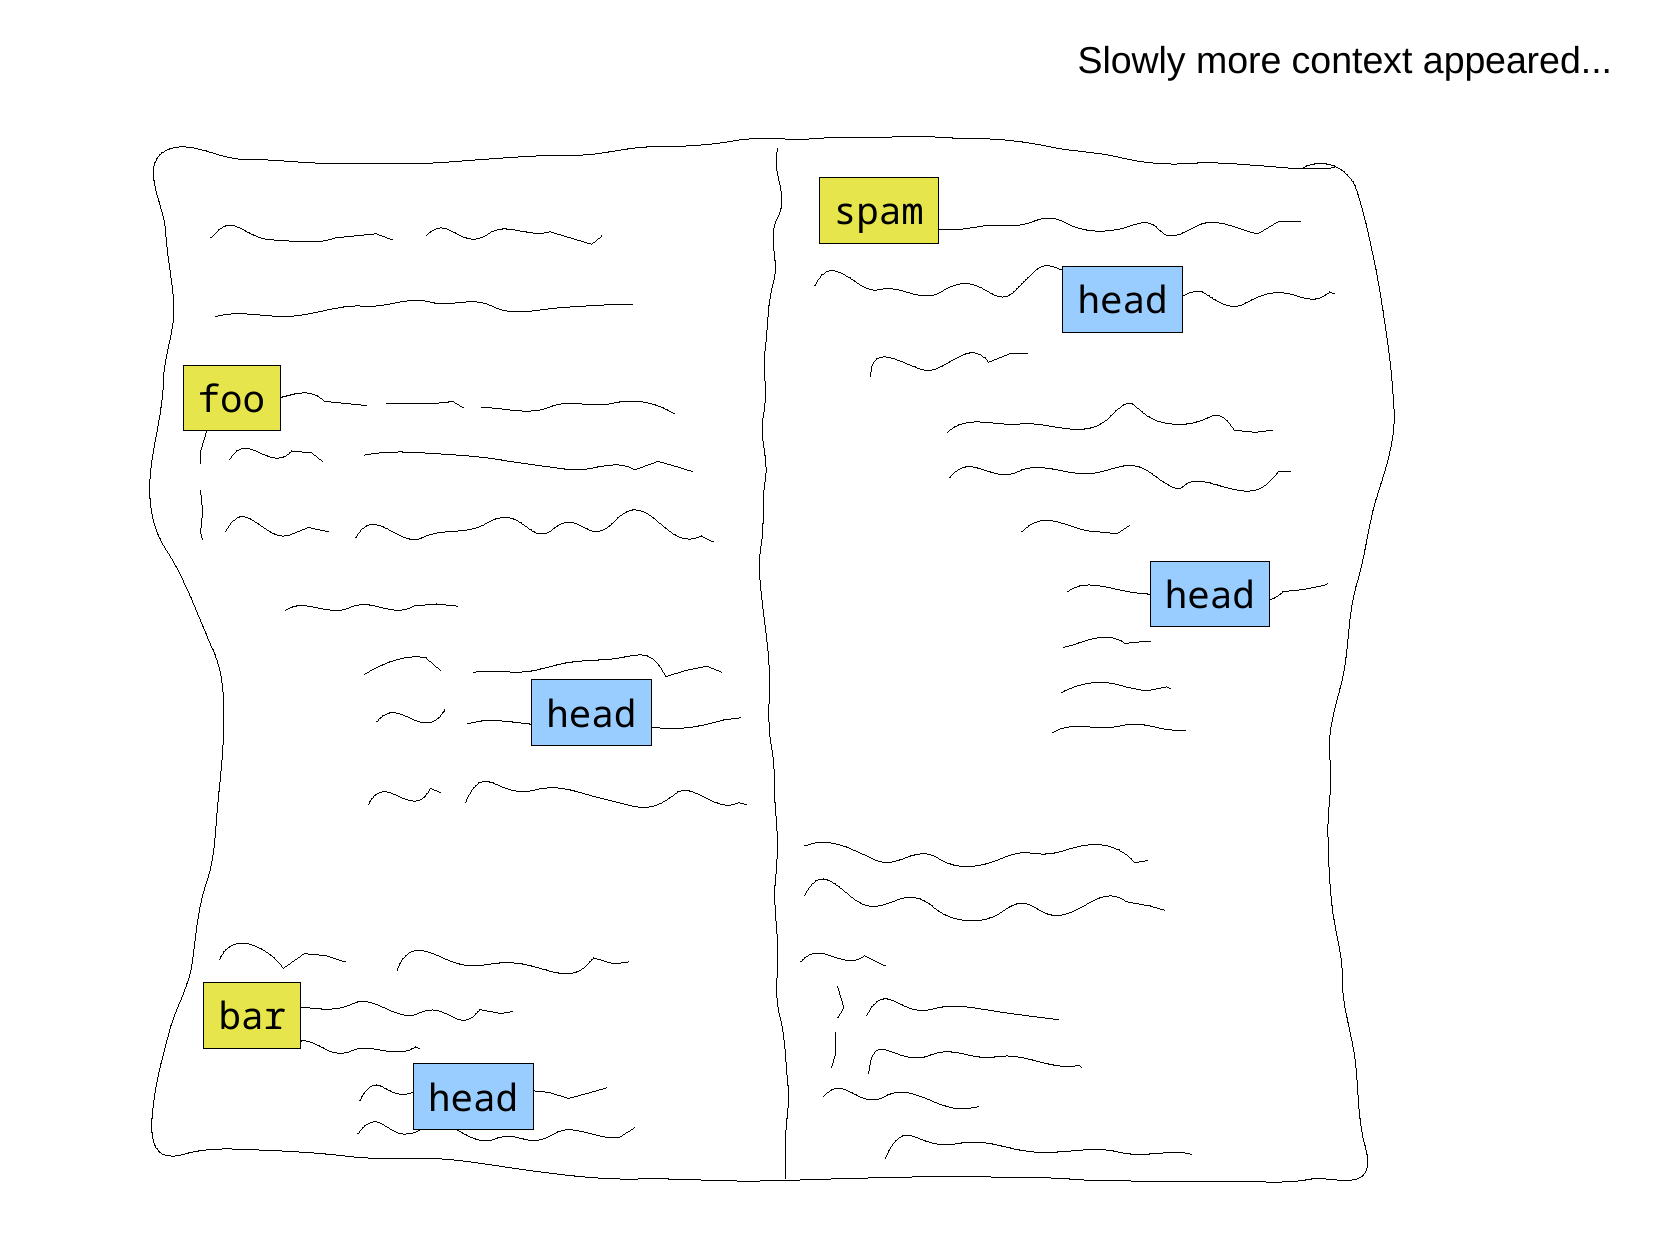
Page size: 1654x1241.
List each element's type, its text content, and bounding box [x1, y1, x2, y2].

text_box spam [819, 177, 939, 236]
text_box head [1150, 561, 1270, 620]
text_box Slowly more context appeared... [1062, 31, 1626, 94]
text_box bar [203, 982, 301, 1041]
text_box head [531, 679, 652, 739]
text_box head [1062, 266, 1183, 325]
text_box foo [183, 365, 281, 424]
text_box head [413, 1063, 534, 1123]
